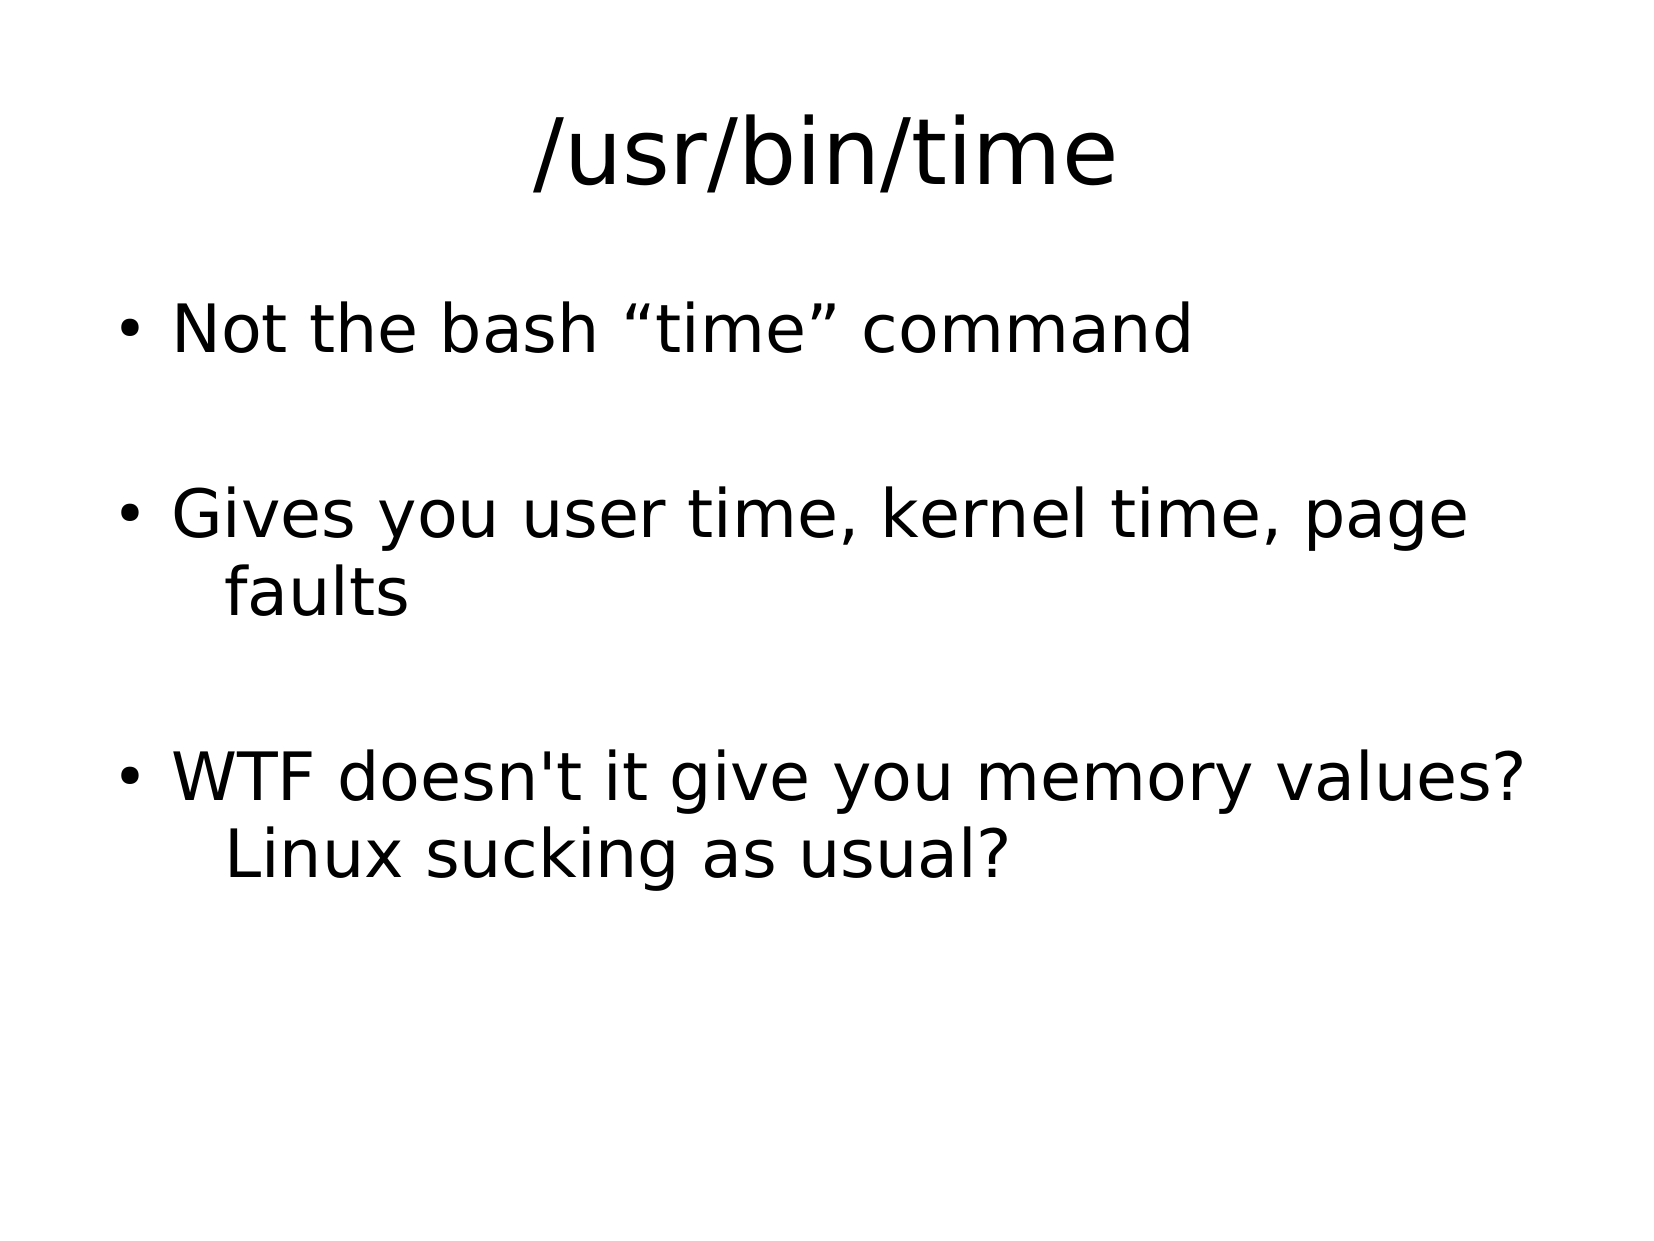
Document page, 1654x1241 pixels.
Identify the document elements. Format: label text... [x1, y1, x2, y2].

list Not the bash “time” command Gives you user time, kernel time, page faults WTF doesn't it give you memory values? Linux sucking as usual? [82, 290, 1571, 1109]
title /usr/bin/time [82, 49, 1571, 257]
